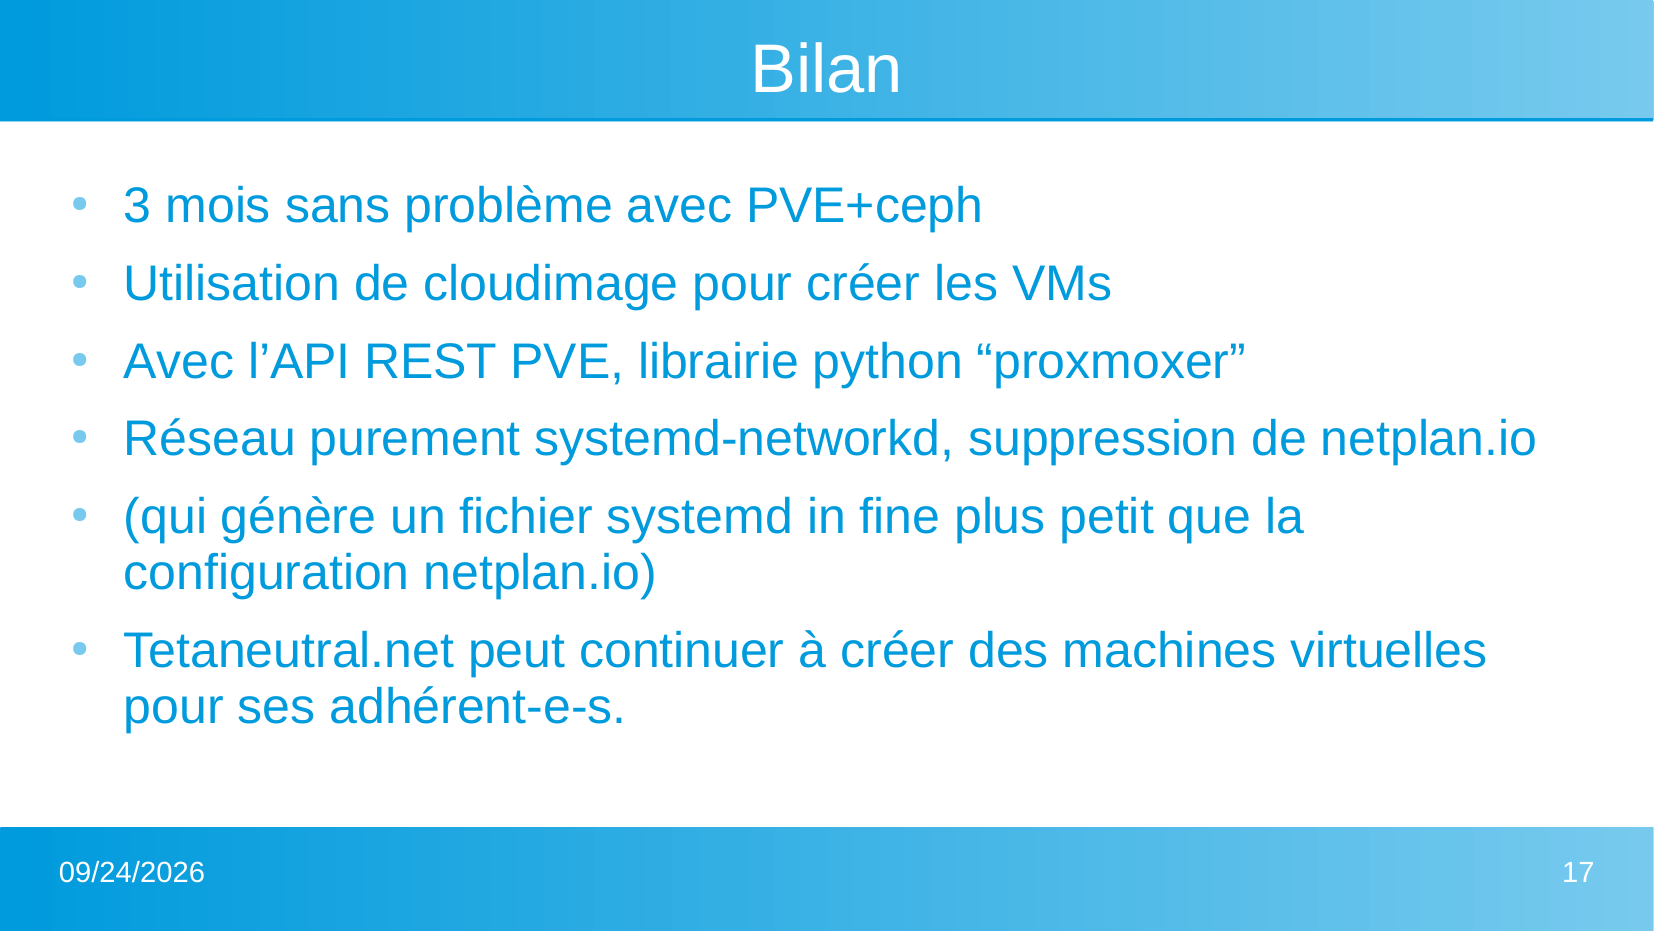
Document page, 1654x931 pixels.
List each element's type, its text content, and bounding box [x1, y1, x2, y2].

title Bilan [59, 29, 1595, 108]
list 3 mois sans problème avec PVE+ceph Utilisation de cloudimage pour créer les VMs Avec l’API REST PVE, librairie python “proxmoxer” Réseau purement systemd-networkd, suppression de netplan.io (qui génère un fichier systemd in fine plus petit que la configuration netplan.io) Tetaneutral.net peut continuer à créer des machines virtuelles pour ses adhérent-e-s. [53, 177, 1589, 768]
